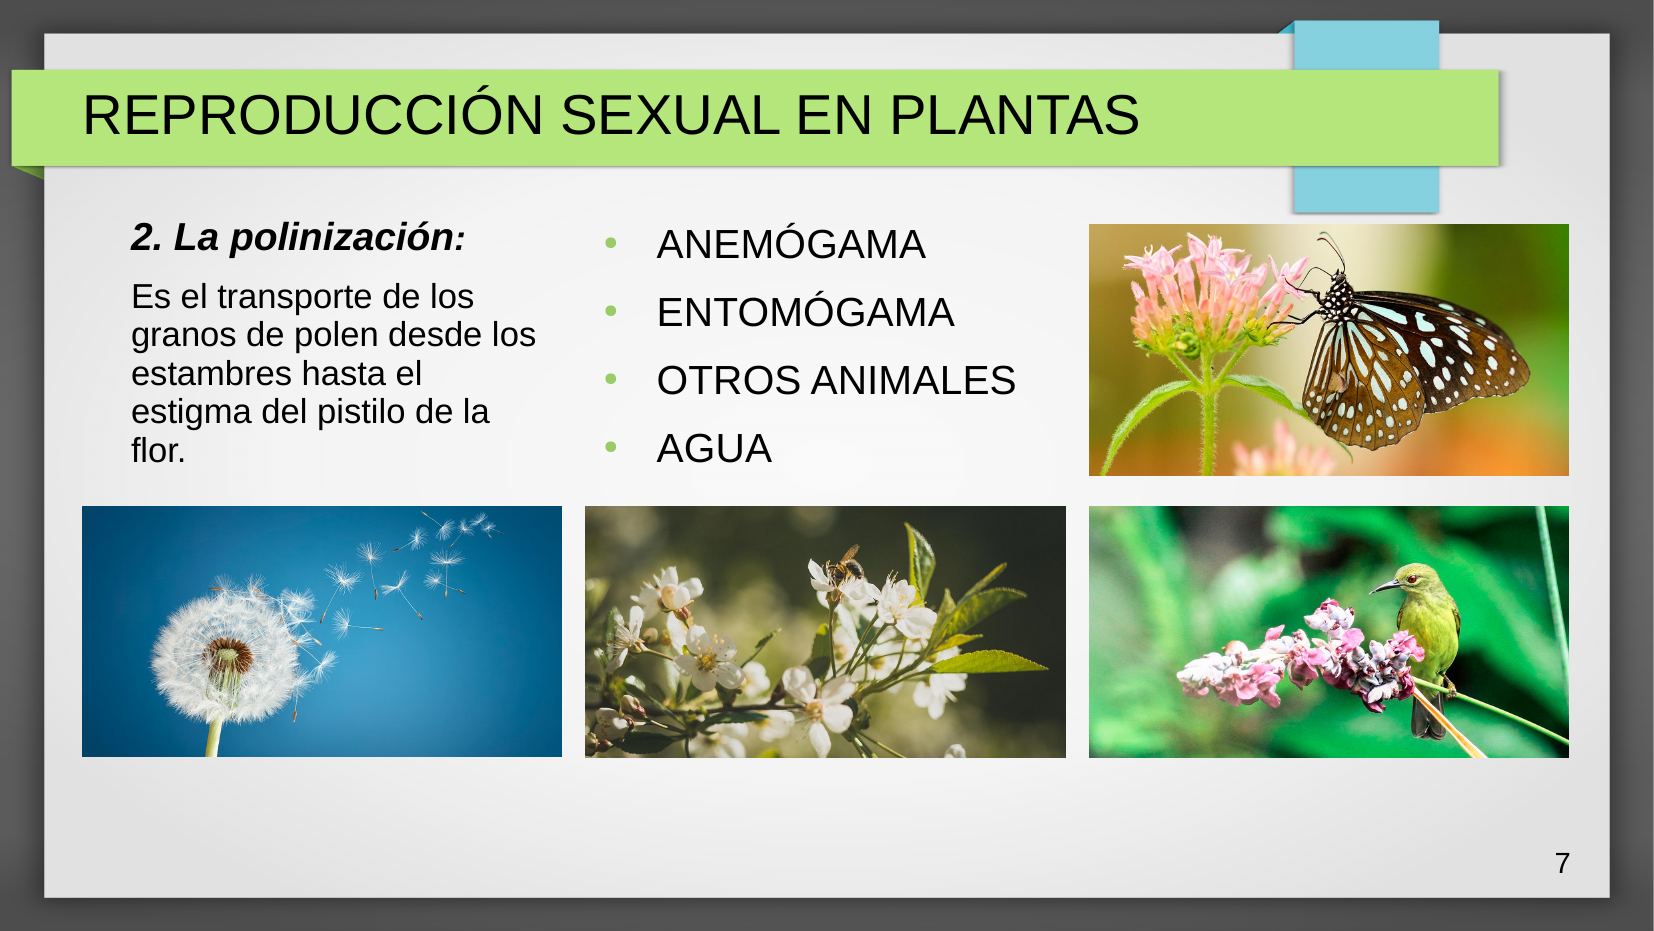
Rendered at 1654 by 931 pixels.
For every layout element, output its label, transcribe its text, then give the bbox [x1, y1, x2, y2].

list 2. La polinización: Es el transporte de los granos de polen desde los estambres hasta el estigma del pistilo de la flor. [70, 215, 551, 473]
picture [0, 0, 1654, 931]
title REPRODUCCIÓN SEXUAL EN PLANTAS [82, 70, 1264, 160]
list ANEMÓGAMA ENTOMÓGAMA OTROS ANIMALES AGUA [585, 221, 1066, 479]
